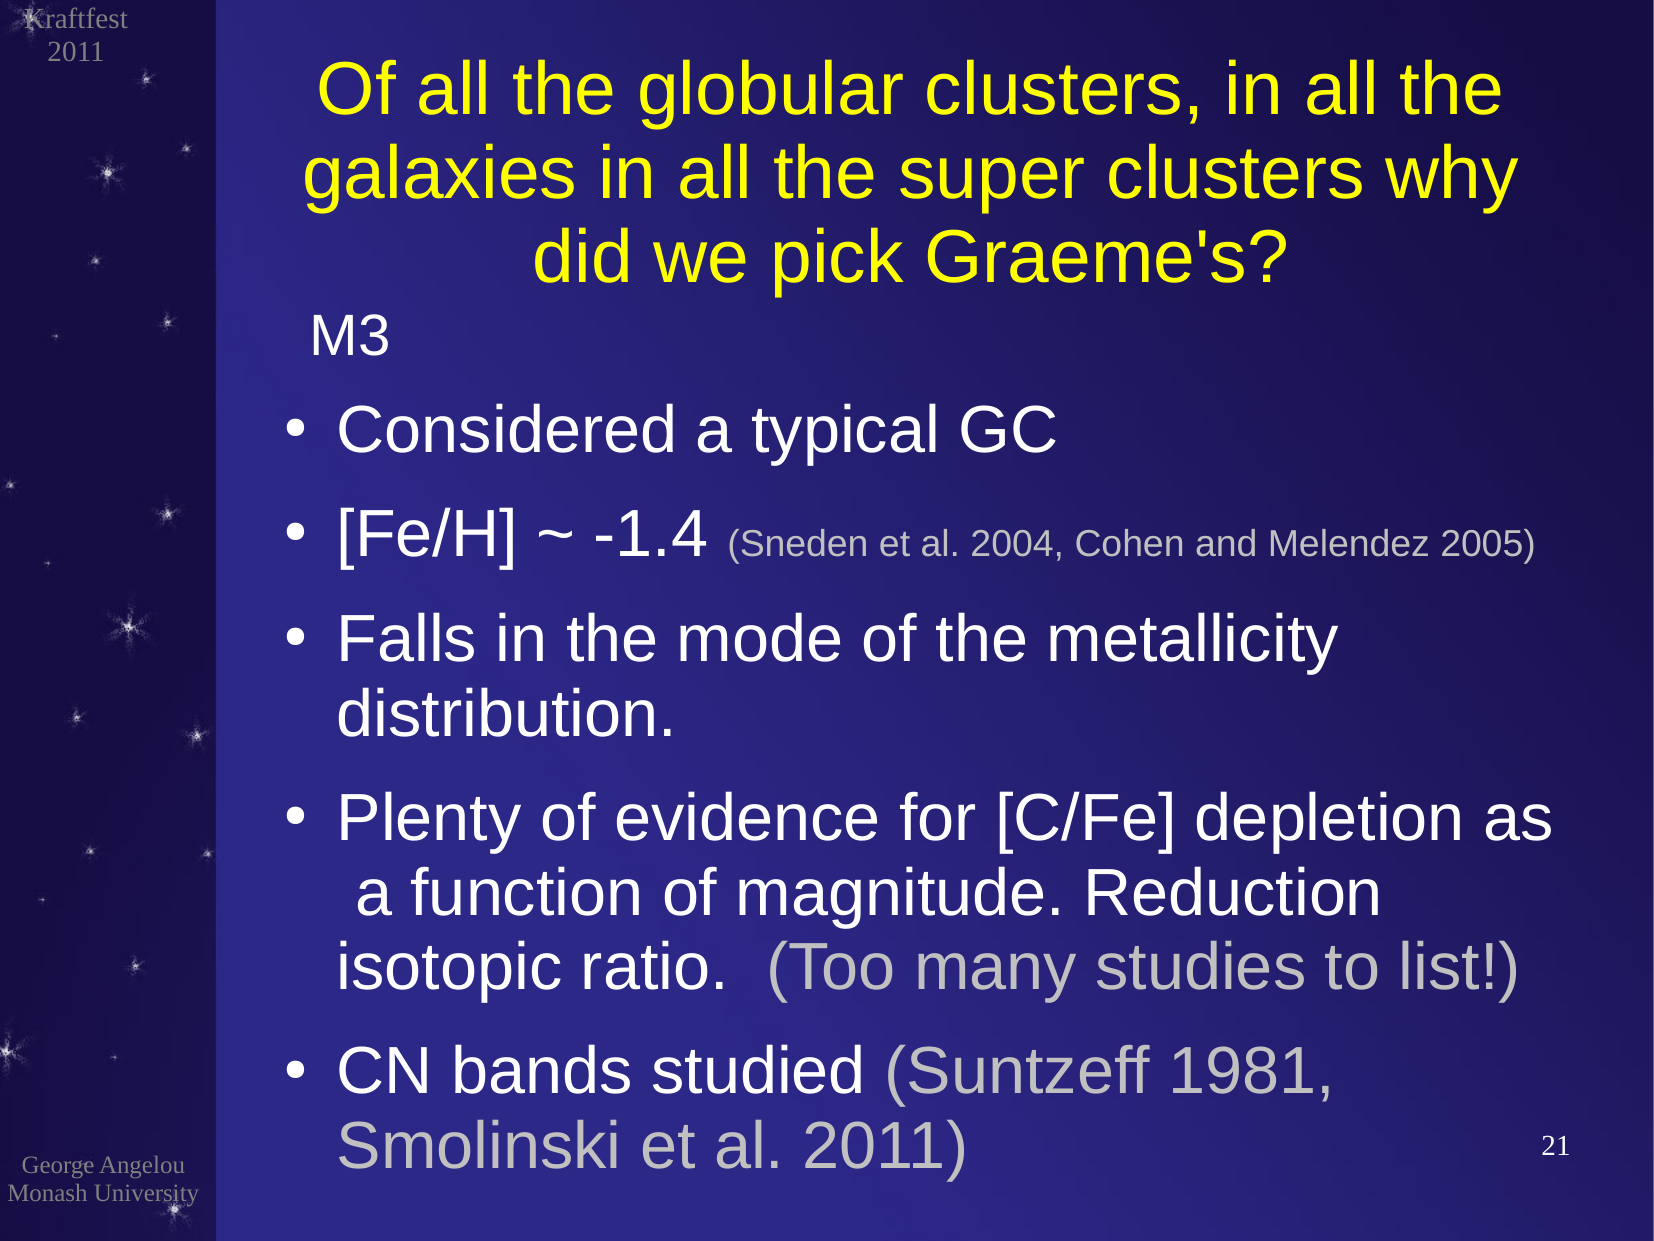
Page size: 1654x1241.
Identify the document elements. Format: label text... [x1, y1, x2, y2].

text_box M3 [295, 295, 532, 414]
title Of all the globular clusters, in all the galaxies in all the super clusters why did we pick Graeme's? [258, 46, 1564, 299]
list Considered a typical GC [Fe/H] ~ -1.4 (Sneden et al. 2004, Cohen and Melendez 2005) Falls in the mode of the metallicity distribution. Plenty of evidence for [C/Fe] depletion as a function of magnitude. Reduction isotopic ratio. (Too many studies to list!) CN bands studied (Suntzeff 1981, Smolinski et al. 2011) [265, 392, 1571, 1211]
picture [0, 0, 1654, 1241]
